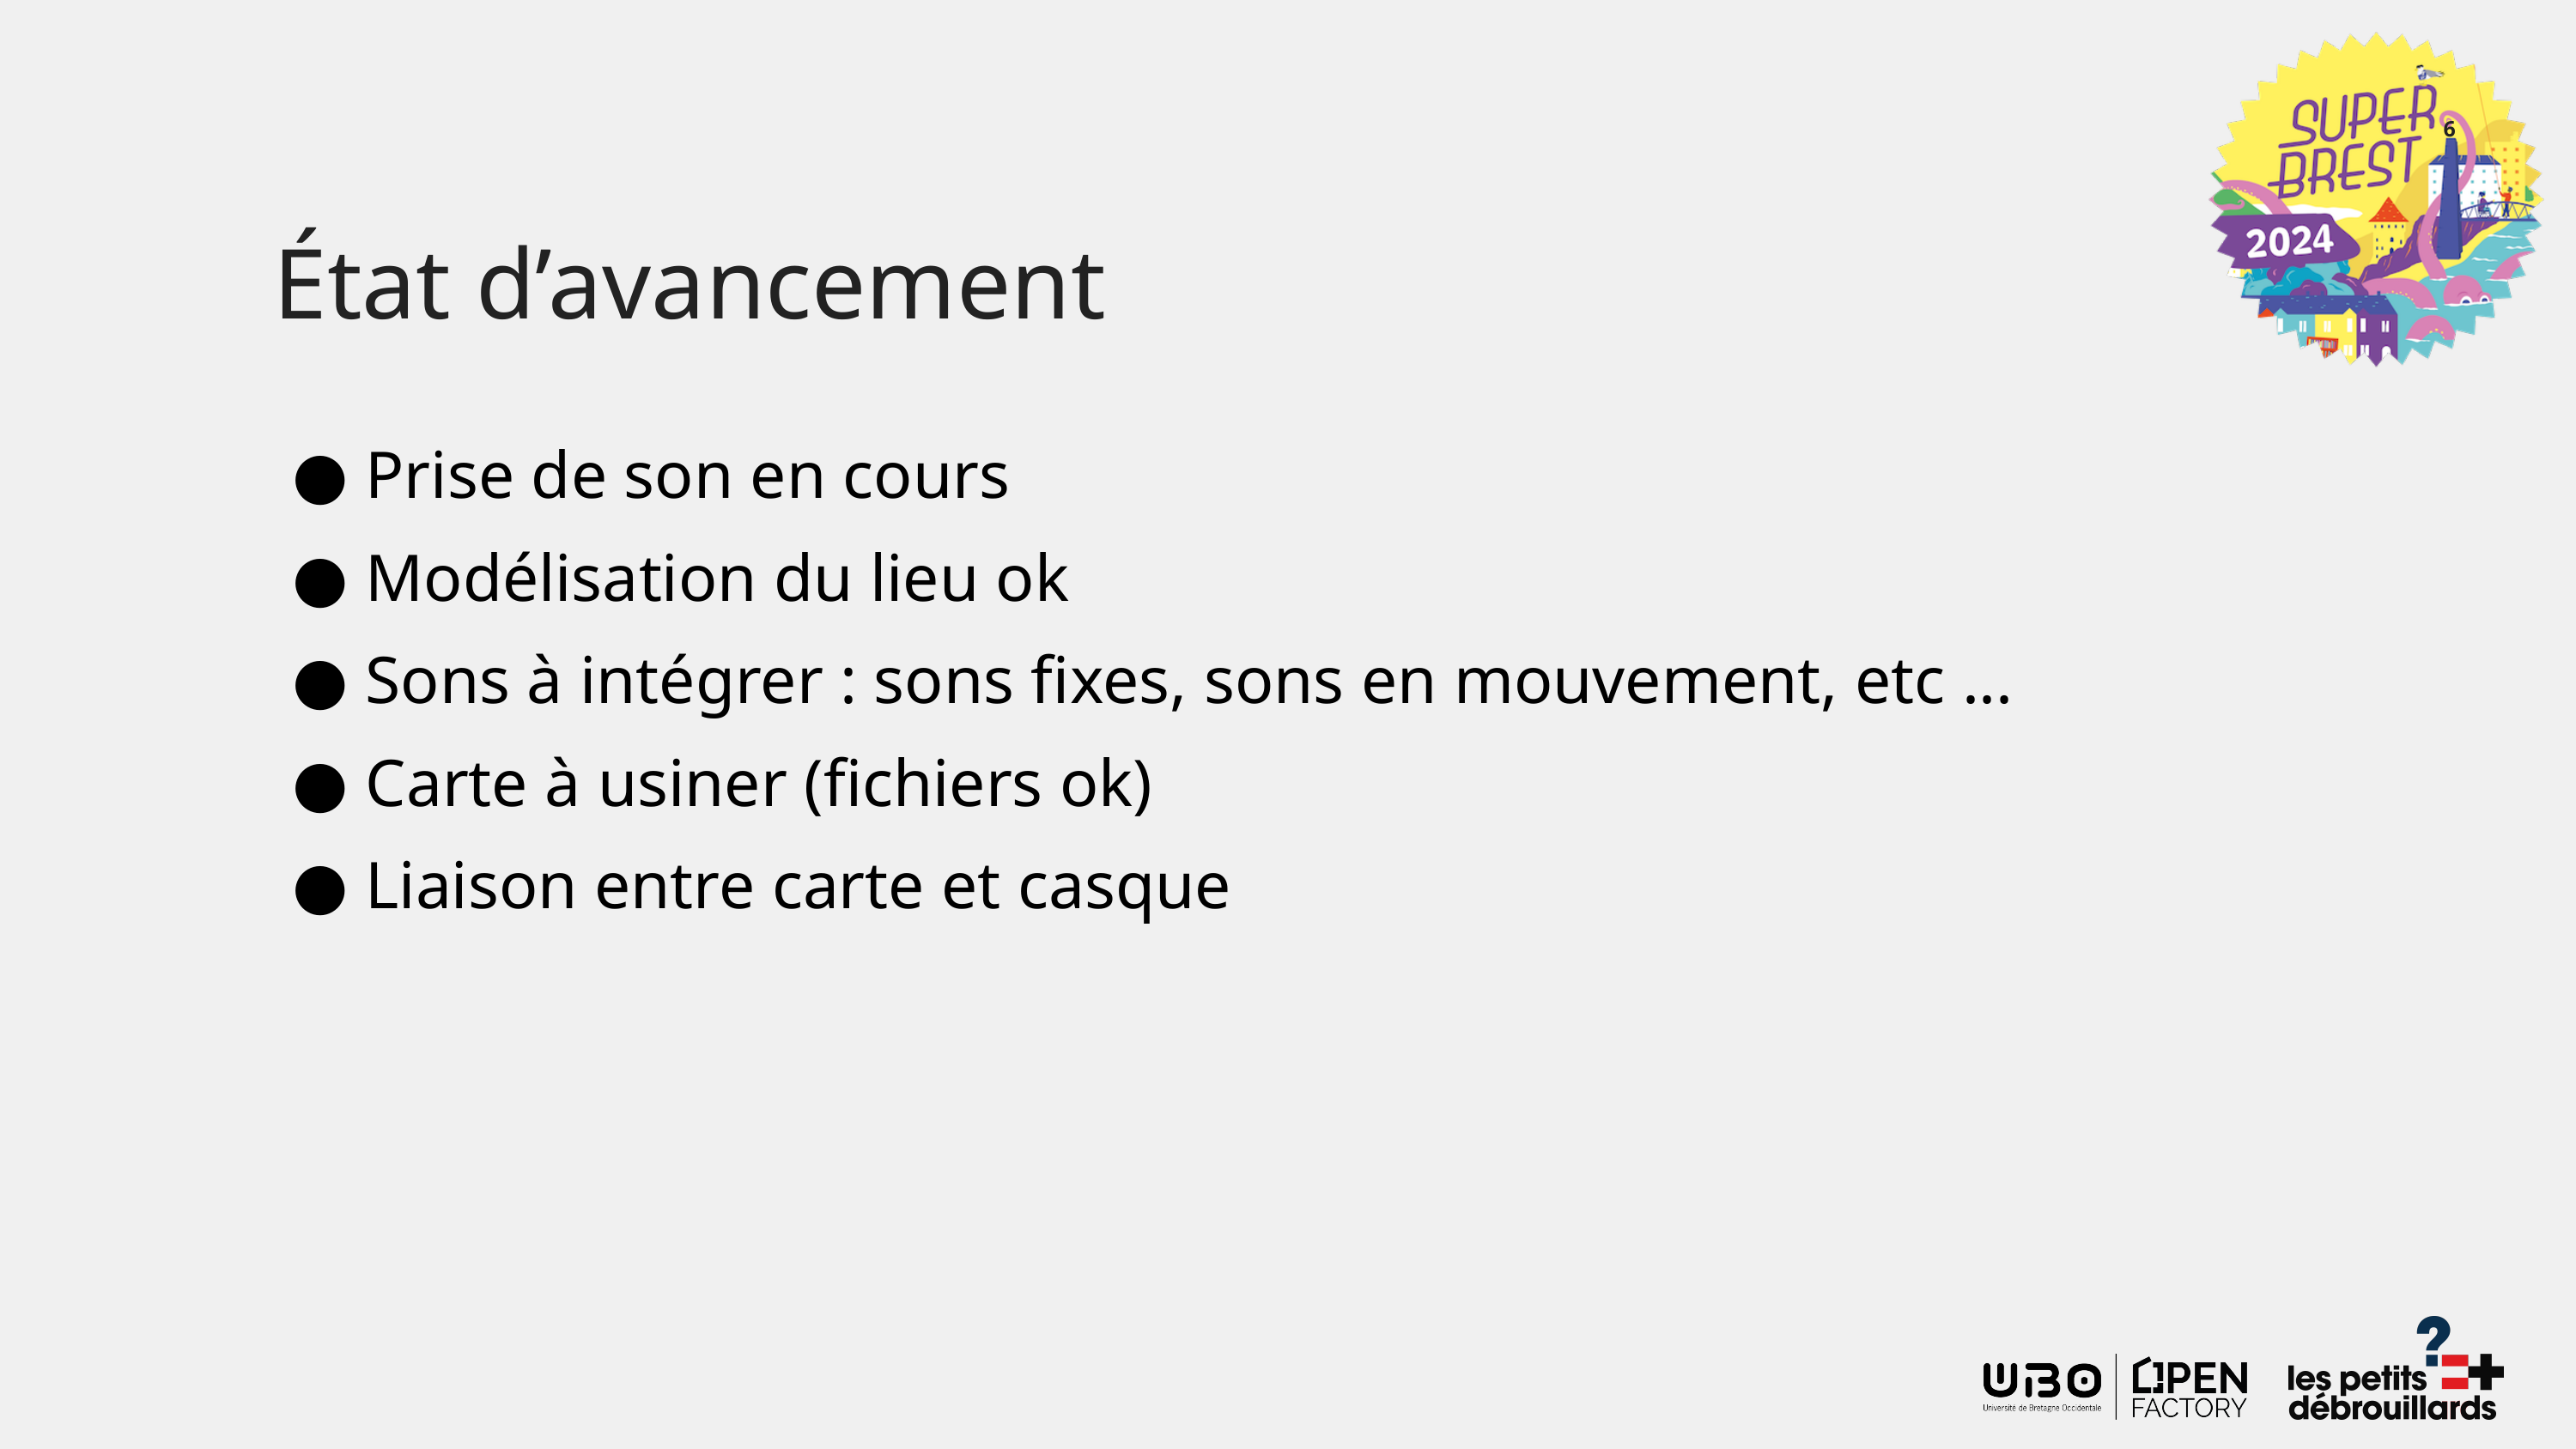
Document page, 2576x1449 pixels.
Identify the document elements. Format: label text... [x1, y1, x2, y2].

picture [2288, 1316, 2504, 1420]
slide_number <numéro> [2307, 93, 2456, 145]
picture [2176, 0, 2576, 400]
title État d’avancement [273, 217, 1741, 434]
list Prise de son en cours Modélisation du lieu ok Sons à intégrer : sons fixes, sons en mouvement, etc ... Carte à usiner (fichiers ok) Liaison entre carte et casque [275, 433, 2188, 1122]
picture [1984, 1354, 2247, 1420]
